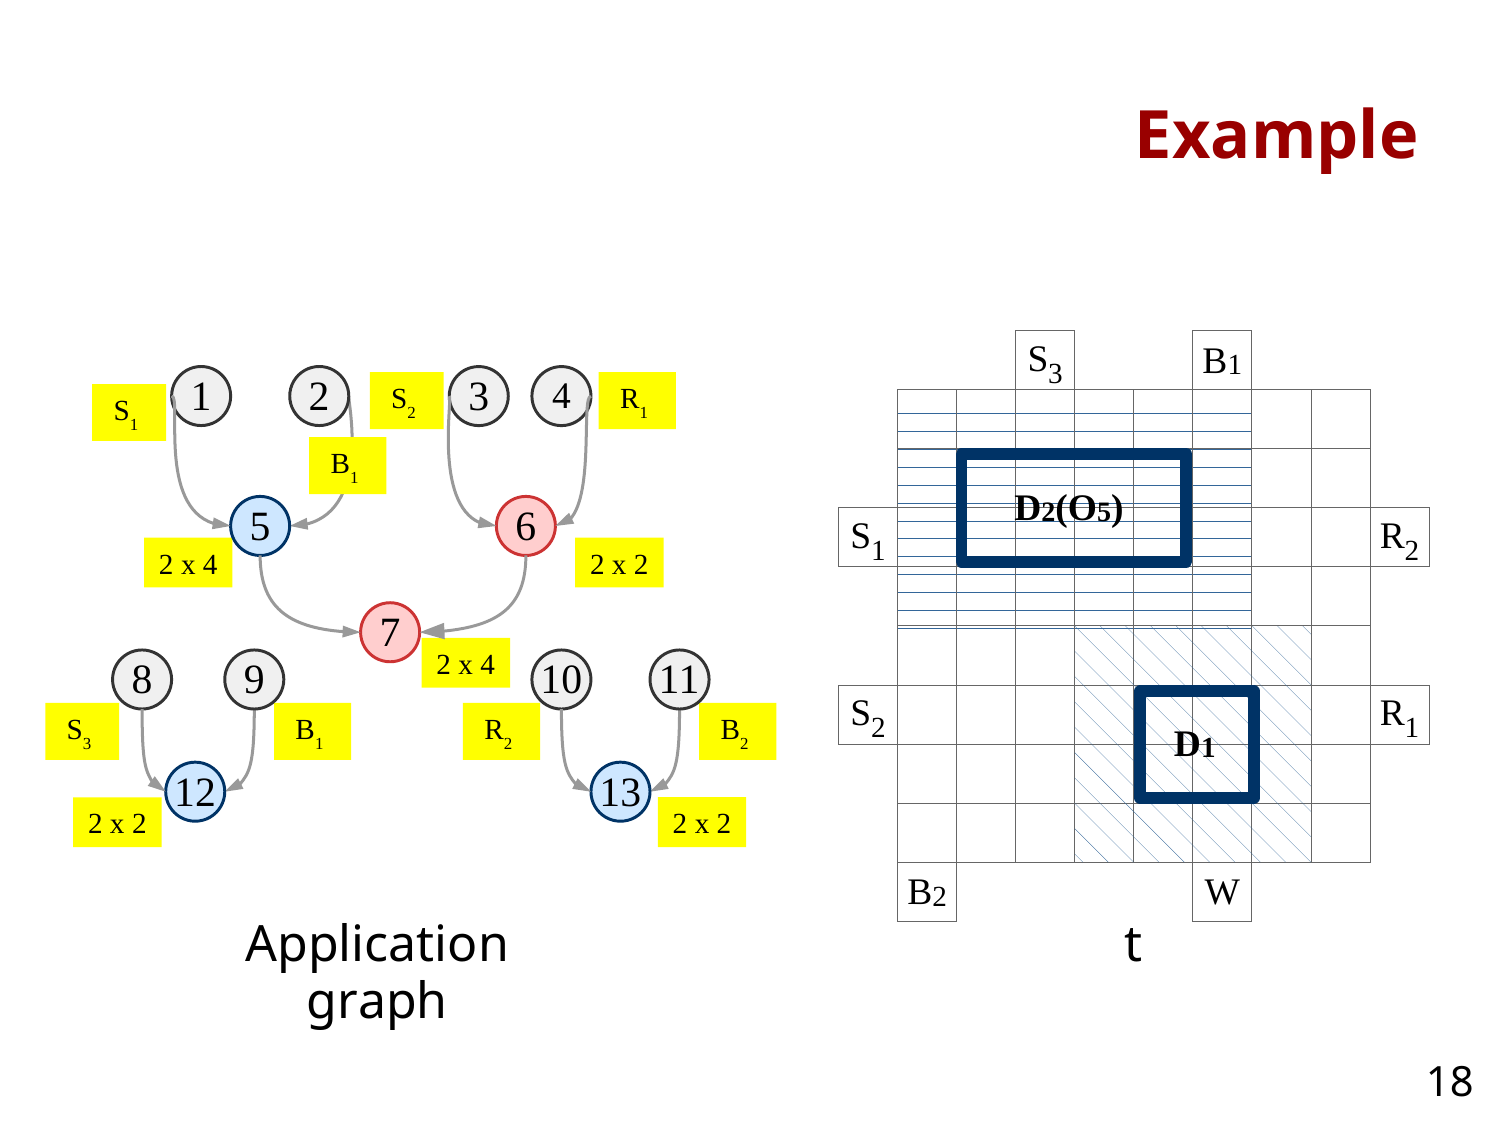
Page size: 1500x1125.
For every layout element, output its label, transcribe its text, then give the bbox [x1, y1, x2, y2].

text_box [1075, 395, 1133, 448]
text_box 9 [224, 649, 284, 710]
text_box 11 [650, 649, 710, 710]
text_box 12 [165, 762, 225, 822]
text_box [898, 508, 956, 566]
text_box S1 [838, 507, 898, 567]
text_box [1134, 508, 1180, 556]
text_box B1 [309, 437, 387, 495]
text_box 2 x 4 [421, 637, 511, 688]
text_box 6 [496, 496, 556, 556]
text_box [898, 395, 956, 448]
text_box 4 [531, 366, 591, 426]
text_box [1193, 395, 1251, 448]
text_box R1 [598, 372, 676, 430]
text_box t [912, 907, 1355, 981]
text_box [1193, 449, 1251, 507]
text_box 1 [171, 366, 231, 426]
text_box 2 x 4 [144, 537, 233, 588]
text_box R2 [462, 702, 541, 760]
text_box [967, 460, 1015, 507]
text_box 10 [531, 649, 591, 709]
text_box B2 [699, 702, 777, 760]
text_box [957, 626, 1015, 633]
text_box [898, 626, 956, 633]
text_box D2(O5) [975, 478, 1163, 544]
text_box [1016, 395, 1074, 448]
text_box B1 [1192, 330, 1252, 390]
text_box 5 [230, 496, 290, 556]
text_box D1 [1157, 714, 1233, 781]
text_box 8 [112, 649, 172, 709]
text_box [1134, 460, 1180, 507]
text_box S1 [92, 384, 167, 441]
text_box Application graph [156, 907, 599, 981]
text_box 3 [449, 366, 509, 426]
text_box W [1192, 863, 1252, 922]
text_box [1016, 460, 1074, 478]
text_box 2 [289, 366, 349, 426]
text_box 2 x 2 [575, 537, 664, 588]
text_box S3 [45, 702, 120, 760]
text_box [957, 567, 1015, 625]
text_box B1 [274, 702, 352, 760]
text_box 2 x 2 [73, 797, 162, 848]
text_box [1016, 544, 1074, 556]
text_box [1016, 567, 1312, 863]
text_box [898, 449, 956, 507]
text_box [1075, 544, 1133, 556]
text_box [898, 567, 956, 625]
text_box 2 x 2 [657, 797, 747, 848]
text_box [1193, 508, 1251, 566]
text_box [1075, 460, 1133, 478]
text_box 13 [590, 762, 651, 822]
text_box S3 [1015, 330, 1075, 390]
text_box S2 [369, 372, 444, 430]
text_box R1 [1370, 685, 1430, 745]
text_box [957, 395, 1015, 448]
text_box [967, 508, 1015, 556]
text_box B2 [897, 862, 957, 922]
title Example [75, 44, 1419, 227]
text_box 7 [360, 602, 420, 662]
text_box R2 [1370, 507, 1430, 567]
text_box S2 [838, 685, 898, 745]
text_box [1134, 395, 1192, 448]
